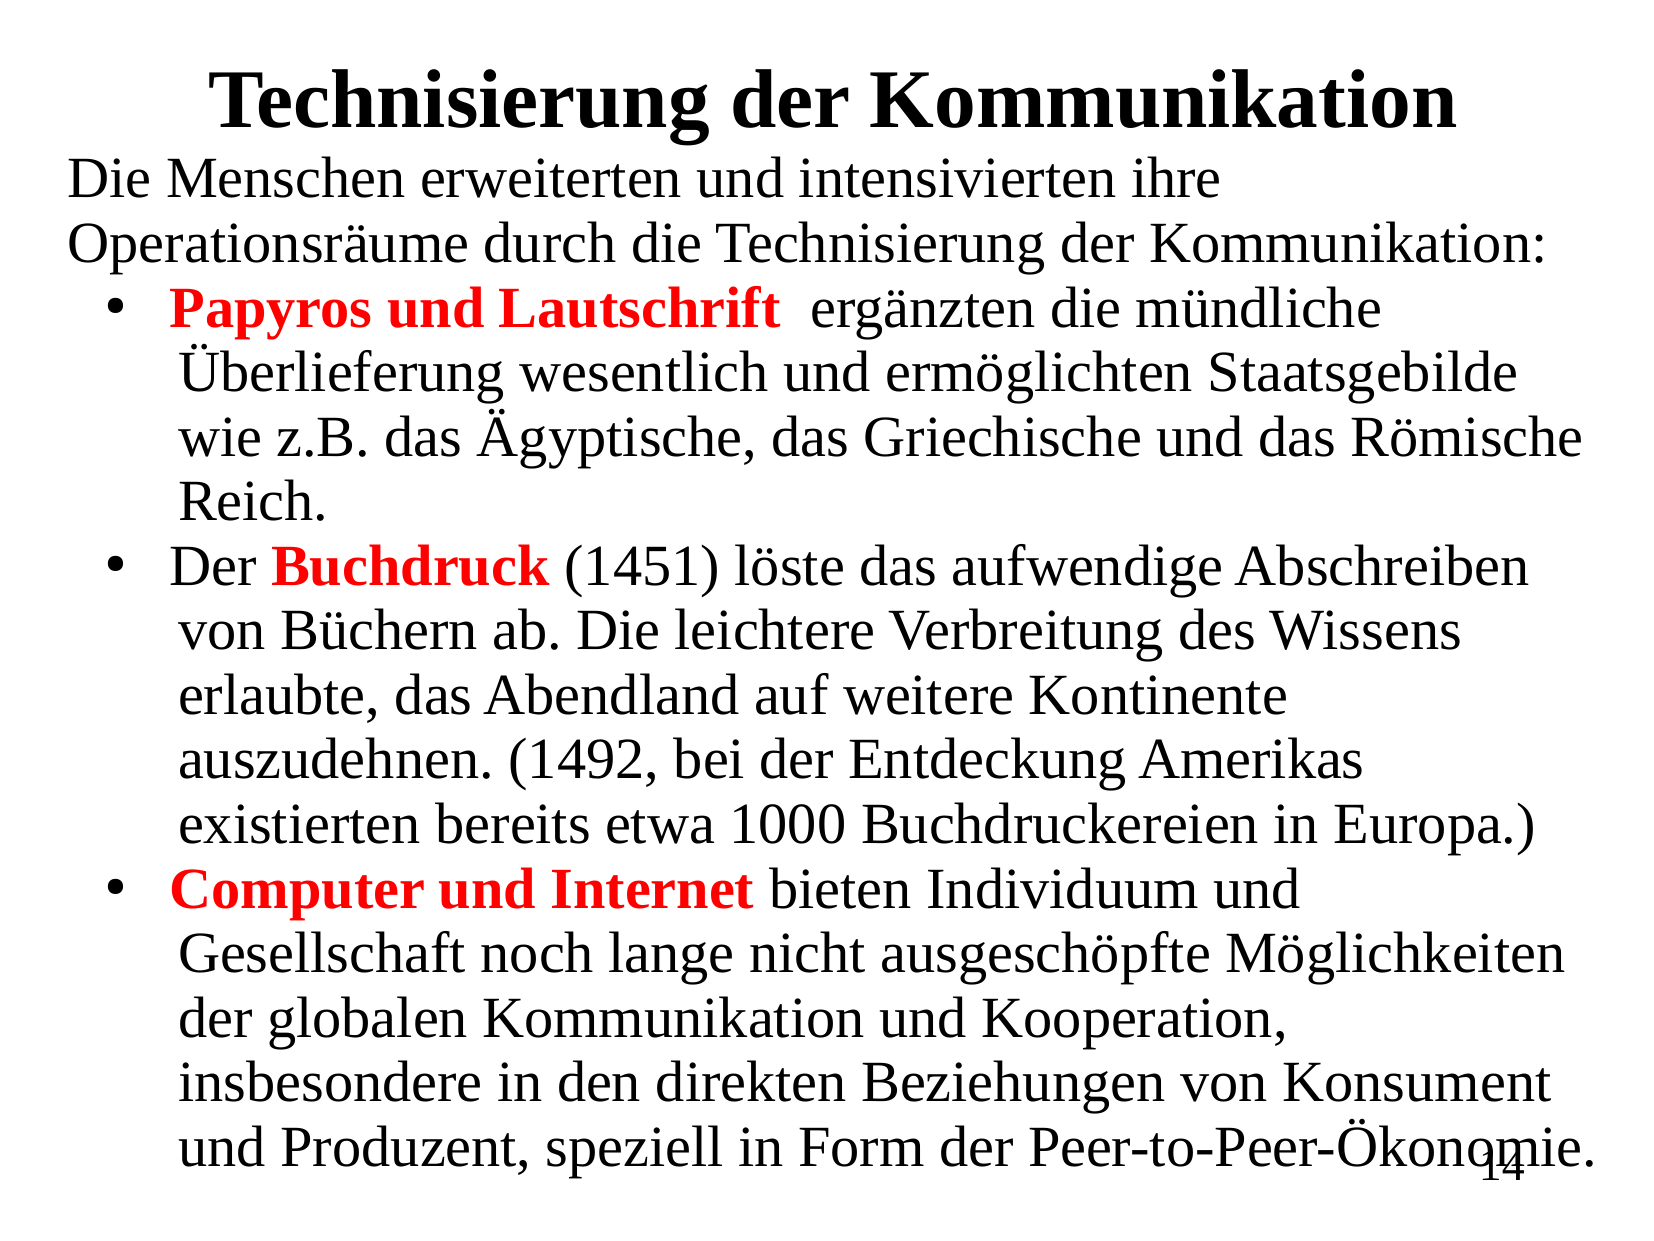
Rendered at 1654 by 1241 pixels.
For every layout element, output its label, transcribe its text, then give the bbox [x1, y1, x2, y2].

text_box <Foliennummer> [1326, 1132, 1654, 1203]
text_box Technisierung der Kommunikation Die Menschen erweiterten und intensivierten ihre Operationsräume durch die Technisierung der Kommunikation: Papyros und Lautschrift ergänzten die mündliche Überlieferung wesentlich und ermöglichten Staatsgebilde wie z.B. das Ägyptische, das Griechische und das Römische Reich. Der Buchdruck (1451) löste das aufwendige Abschreiben von Büchern ab. Die leichtere Verbreitung des Wissens erlaubte, das Abendland auf weitere Kontinente auszudehnen. (1492, bei der Entdeckung Amerikas existierten bereits etwa 1000 Buchdruckereien in Europa.) Computer und Internet bieten Individuum und Gesellschaft noch lange nicht ausgeschöpfte Möglichkeiten der globalen Kommunikation und Kooperation, insbesondere in den direkten Beziehungen von Konsument und Produzent, speziell in Form der Peer-to-Peer-Ökonomie. [52, 46, 1615, 1200]
